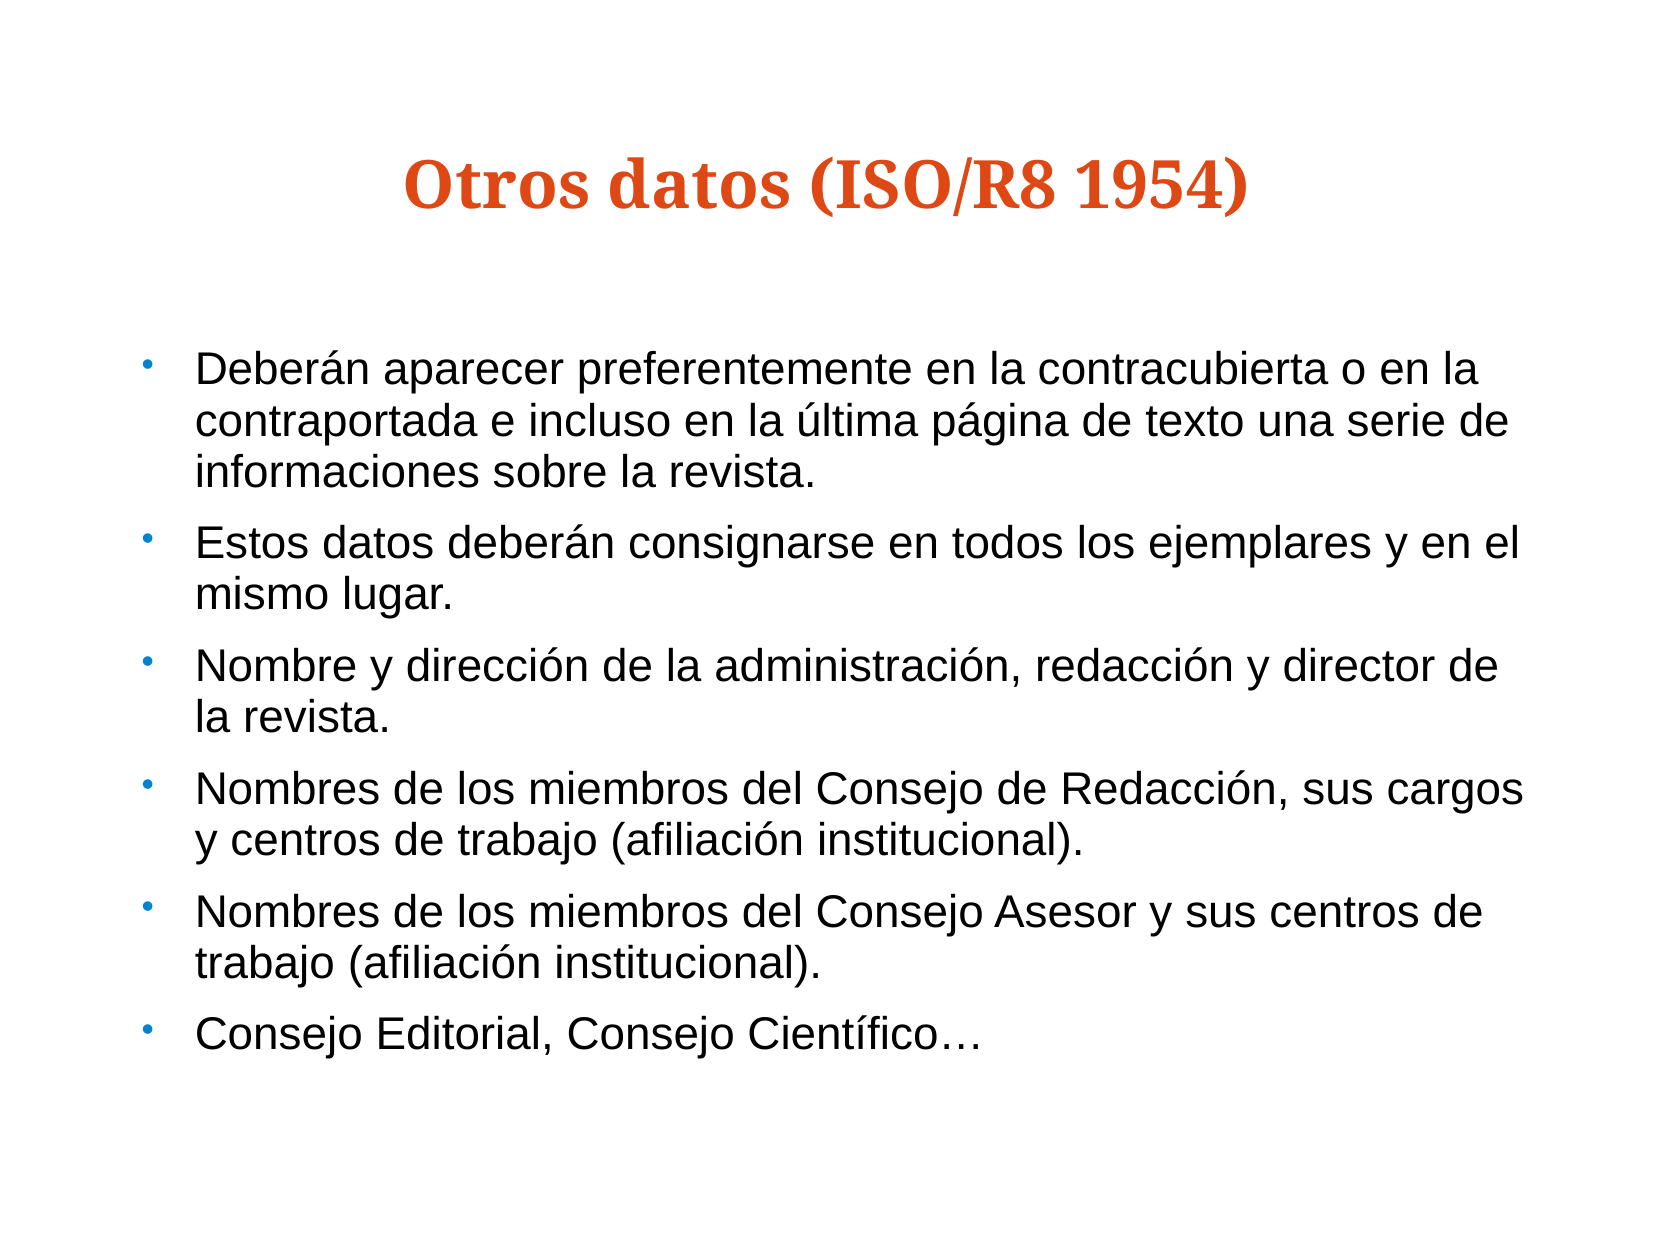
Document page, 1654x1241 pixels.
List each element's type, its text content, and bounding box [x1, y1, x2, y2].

list Deberán aparecer preferentemente en la contracubierta o en la contraportada e incluso en la última página de texto una serie de informaciones sobre la revista. Estos datos deberán consignarse en todos los ejemplares y en el mismo lugar. Nombre y dirección de la administración, redacción y director de la revista. Nombres de los miembros del Consejo de Redacción, sus cargos y centros de trabajo (afiliación institucional). Nombres de los miembros del Consejo Asesor y sus centros de trabajo (afiliación institucional). Consejo Editorial, Consejo Científico… [124, 343, 1532, 1063]
title Otros datos (ISO/R8 1954) [124, 78, 1530, 287]
